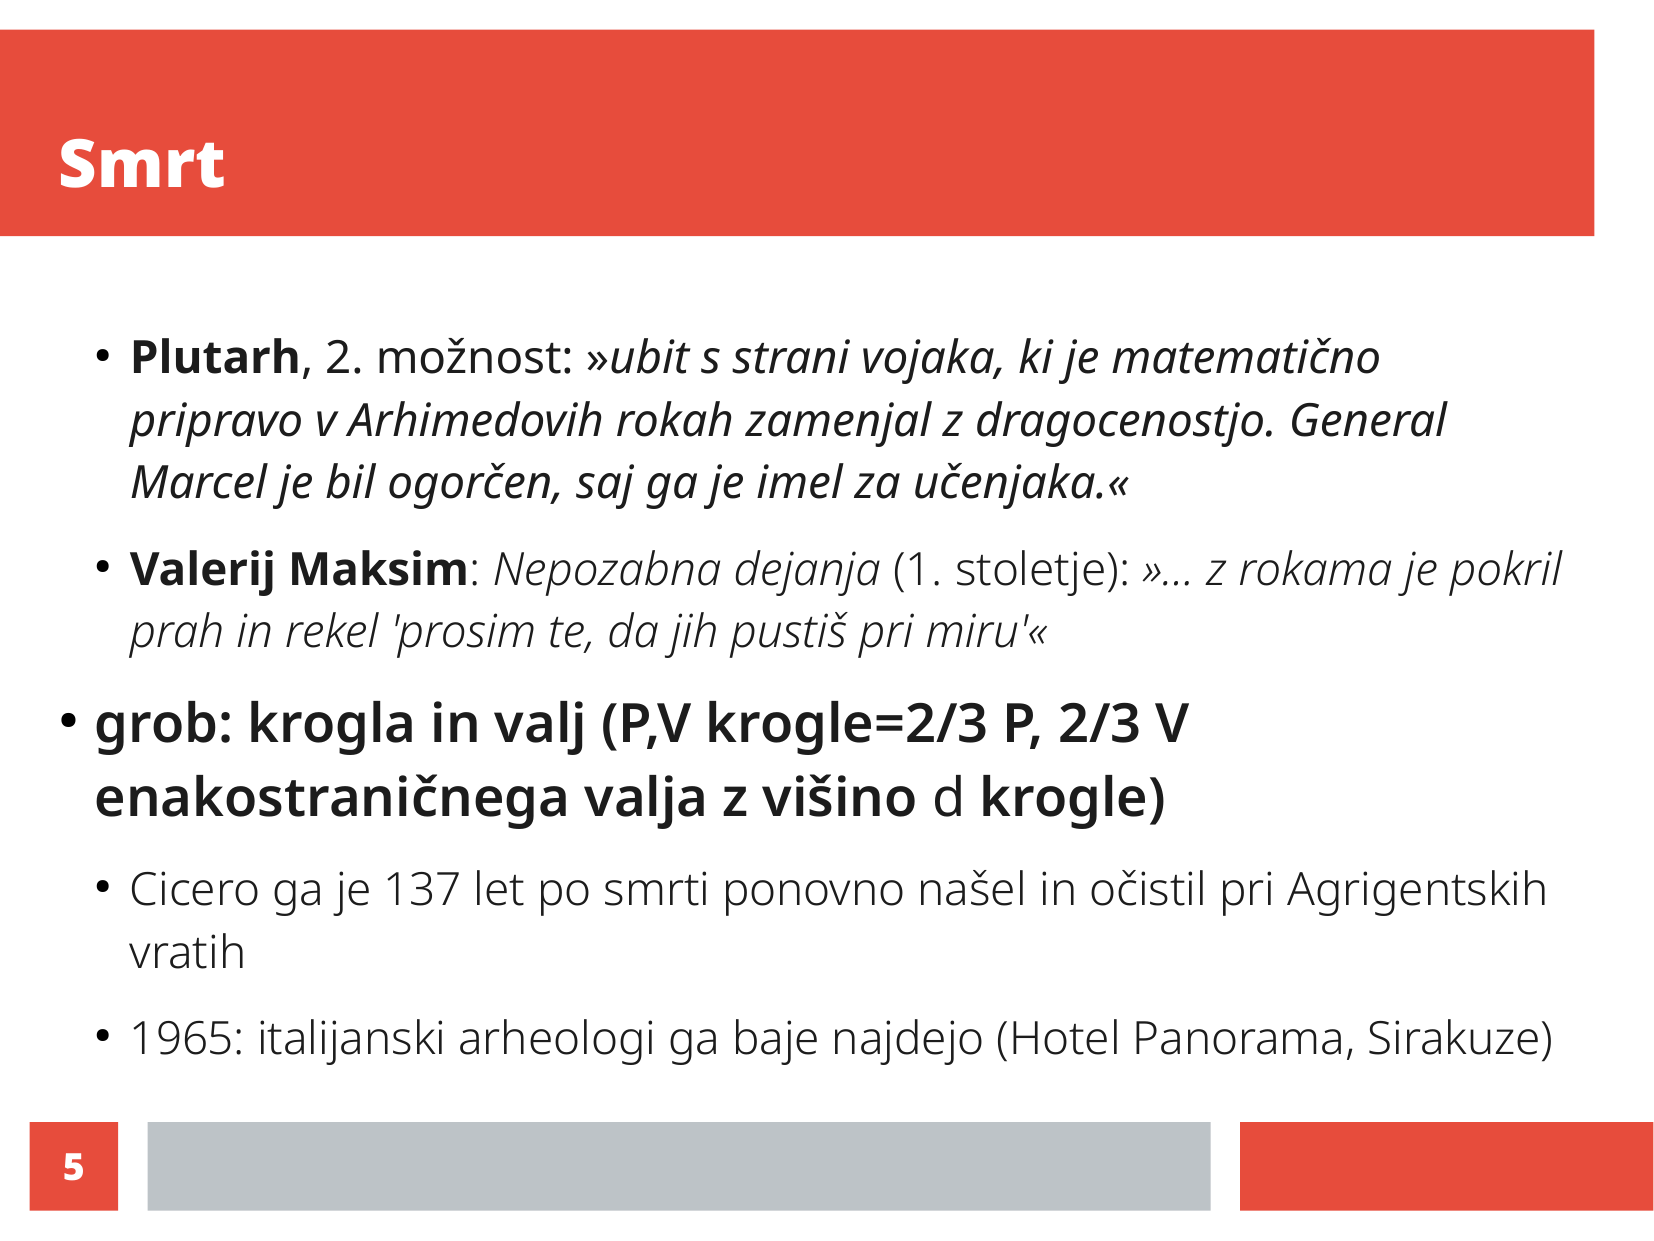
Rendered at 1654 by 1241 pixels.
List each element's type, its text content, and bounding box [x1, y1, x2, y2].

title Smrt [59, 59, 1595, 207]
list Plutarh, 2. možnost: »ubit s strani vojaka, ki je matematično pripravo v Arhimedovih rokah zamenjal z dragocenostjo. General Marcel je bil ogorčen, saj ga je imel za učenjaka.« Valerij Maksim: Nepozabna dejanja (1. stoletje): »... z rokama je pokril prah in rekel 'prosim te, da jih pustiš pri miru'« grob: krogla in valj (P,V krogle=2/3 P, 2/3 V enakostraničnega valja z višino d krogle) Cicero ga je 137 let po smrti ponovno našel in očistil pri Agrigentskih vratih 1965: italijanski arheologi ga baje najdejo (Hotel Panorama, Sirakuze) [59, 324, 1565, 1093]
